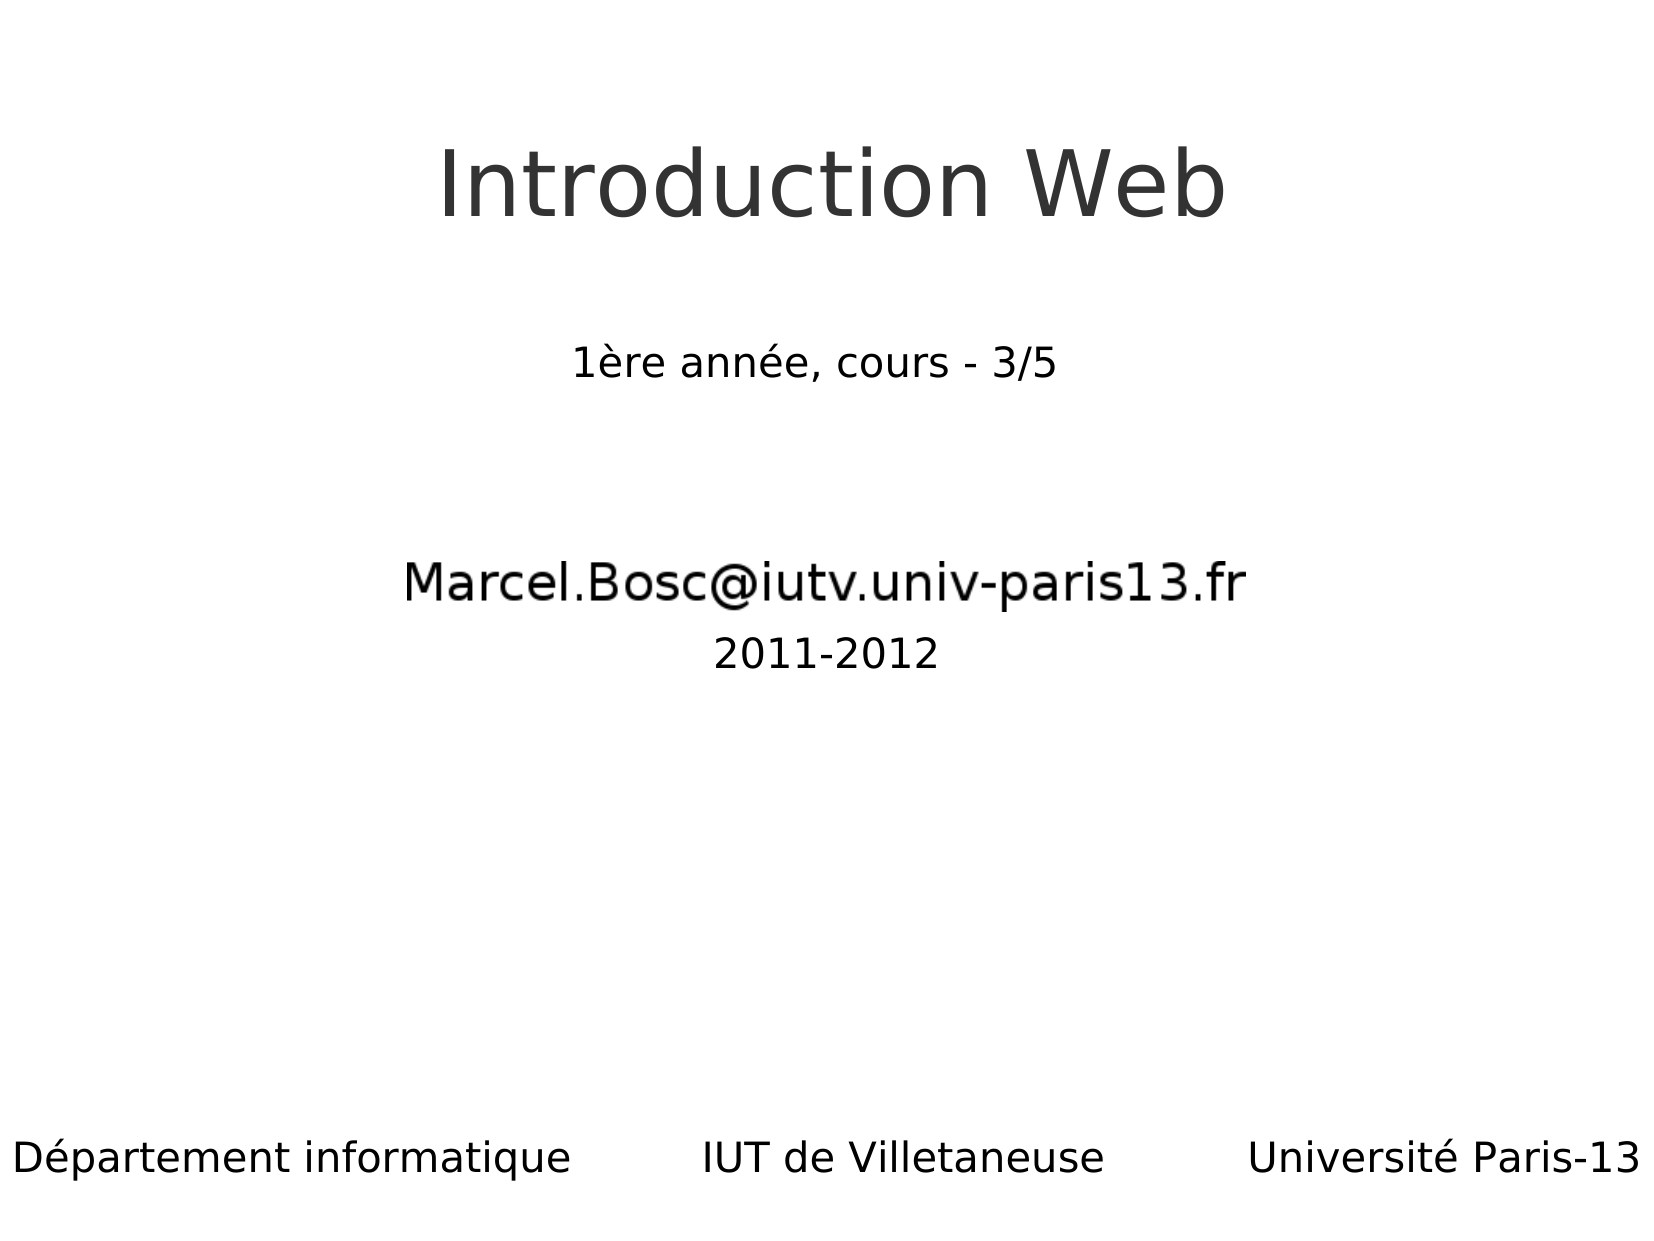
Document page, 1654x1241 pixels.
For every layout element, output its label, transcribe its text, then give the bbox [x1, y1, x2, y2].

text_box 2011-2012 [713, 630, 941, 679]
text_box Université Paris-13 [1247, 1133, 1642, 1241]
title Introduction Web [142, 17, 1524, 245]
picture [407, 561, 1246, 612]
text_box IUT de Villetaneuse [701, 1133, 1106, 1241]
text_box 1ère année, cours - 3/5 [571, 338, 1083, 388]
text_box Département informatique [11, 1133, 572, 1241]
